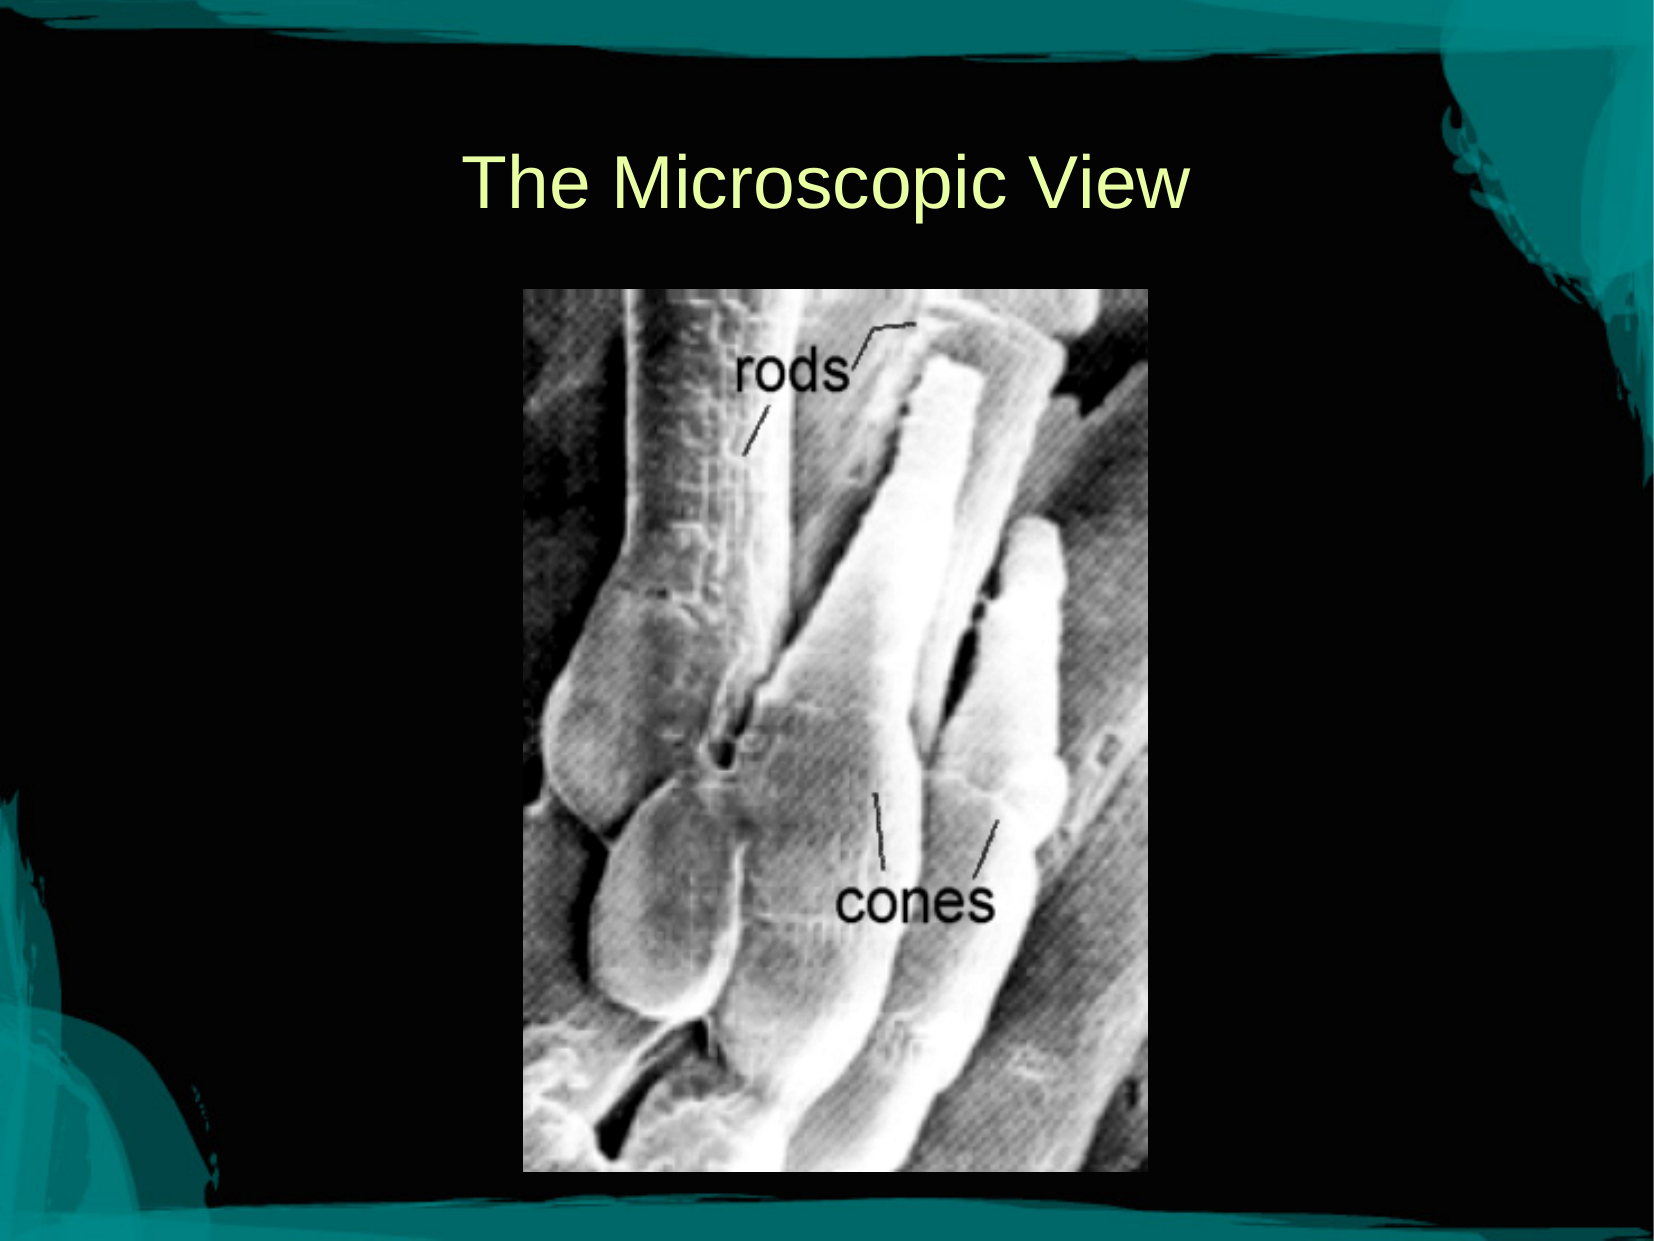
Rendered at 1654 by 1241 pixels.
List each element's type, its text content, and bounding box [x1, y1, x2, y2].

picture [0, 0, 1654, 1241]
title The Microscopic View [96, 76, 1558, 290]
